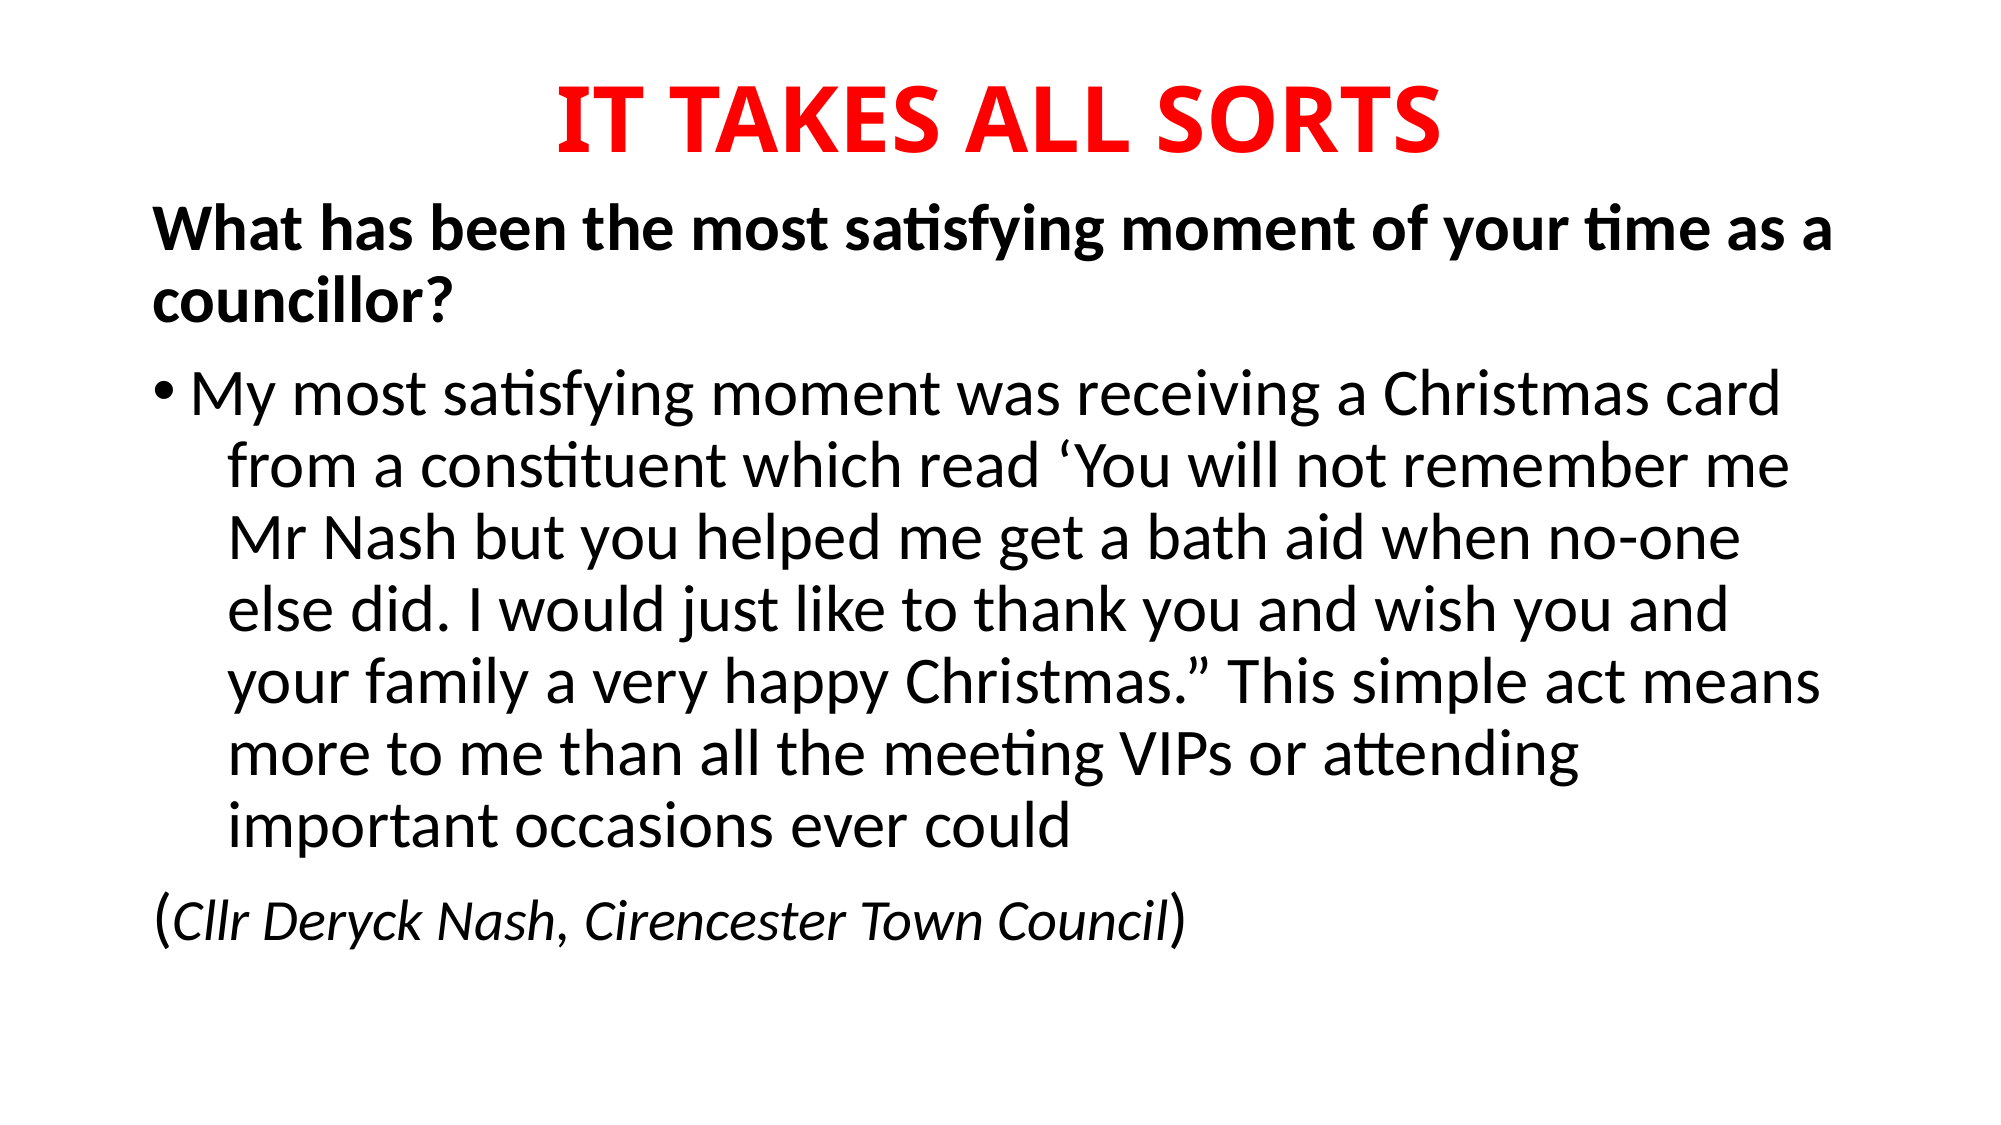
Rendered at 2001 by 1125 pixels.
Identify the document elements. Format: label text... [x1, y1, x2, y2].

list What has been the most satisfying moment of your time as a councillor? My most satisfying moment was receiving a Christmas card from a constituent which read ‘You will not remember me Mr Nash but you helped me get a bath aid when no-one else did. I would just like to thank you and wish you and your family a very happy Christmas.” This simple act means more to me than all the meeting VIPs or attending important occasions ever could (Cllr Deryck Nash, Cirencester Town Council) [137, 185, 1863, 1014]
title IT TAKES ALL SORTS [137, 59, 1863, 185]
